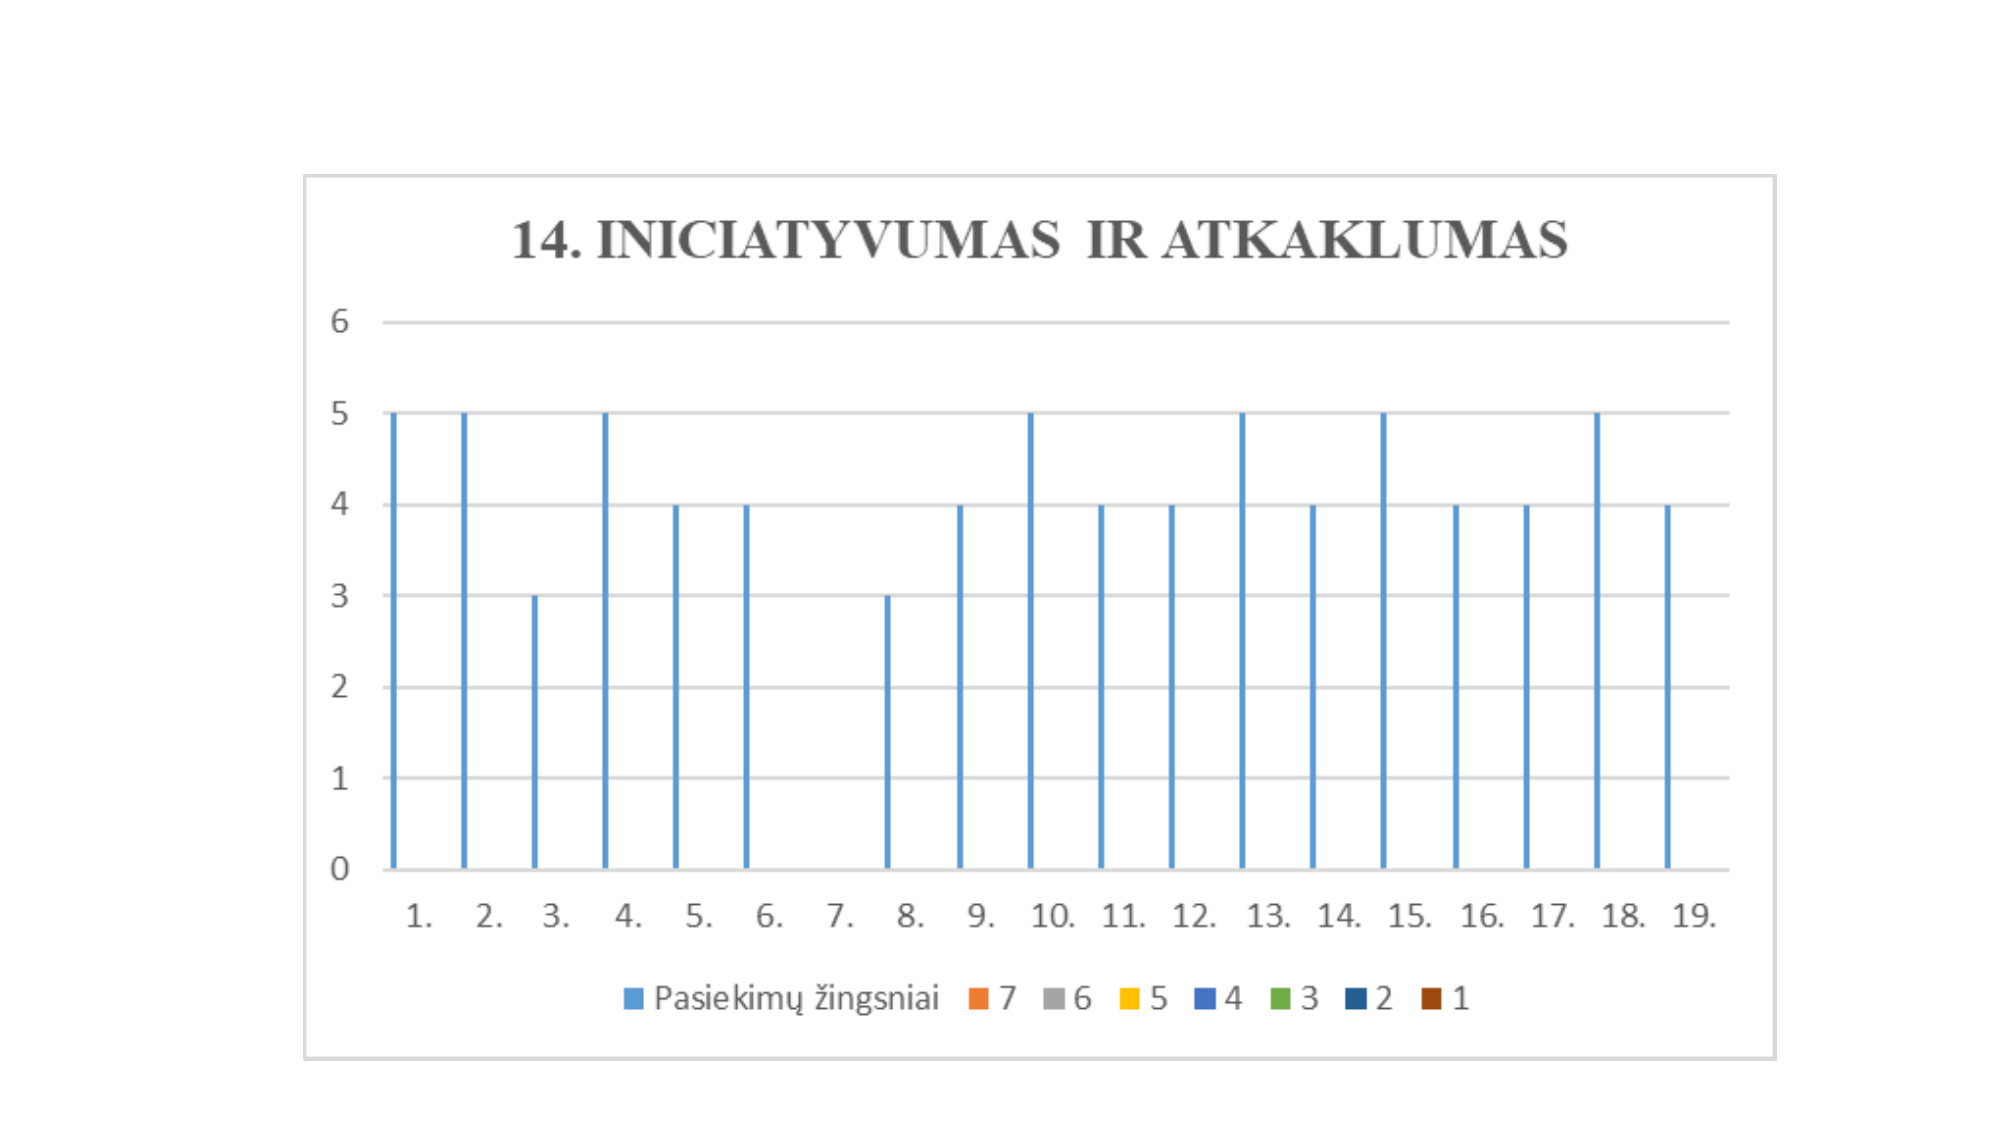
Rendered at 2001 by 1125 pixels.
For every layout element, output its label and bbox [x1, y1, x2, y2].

picture [303, 174, 1777, 1061]
